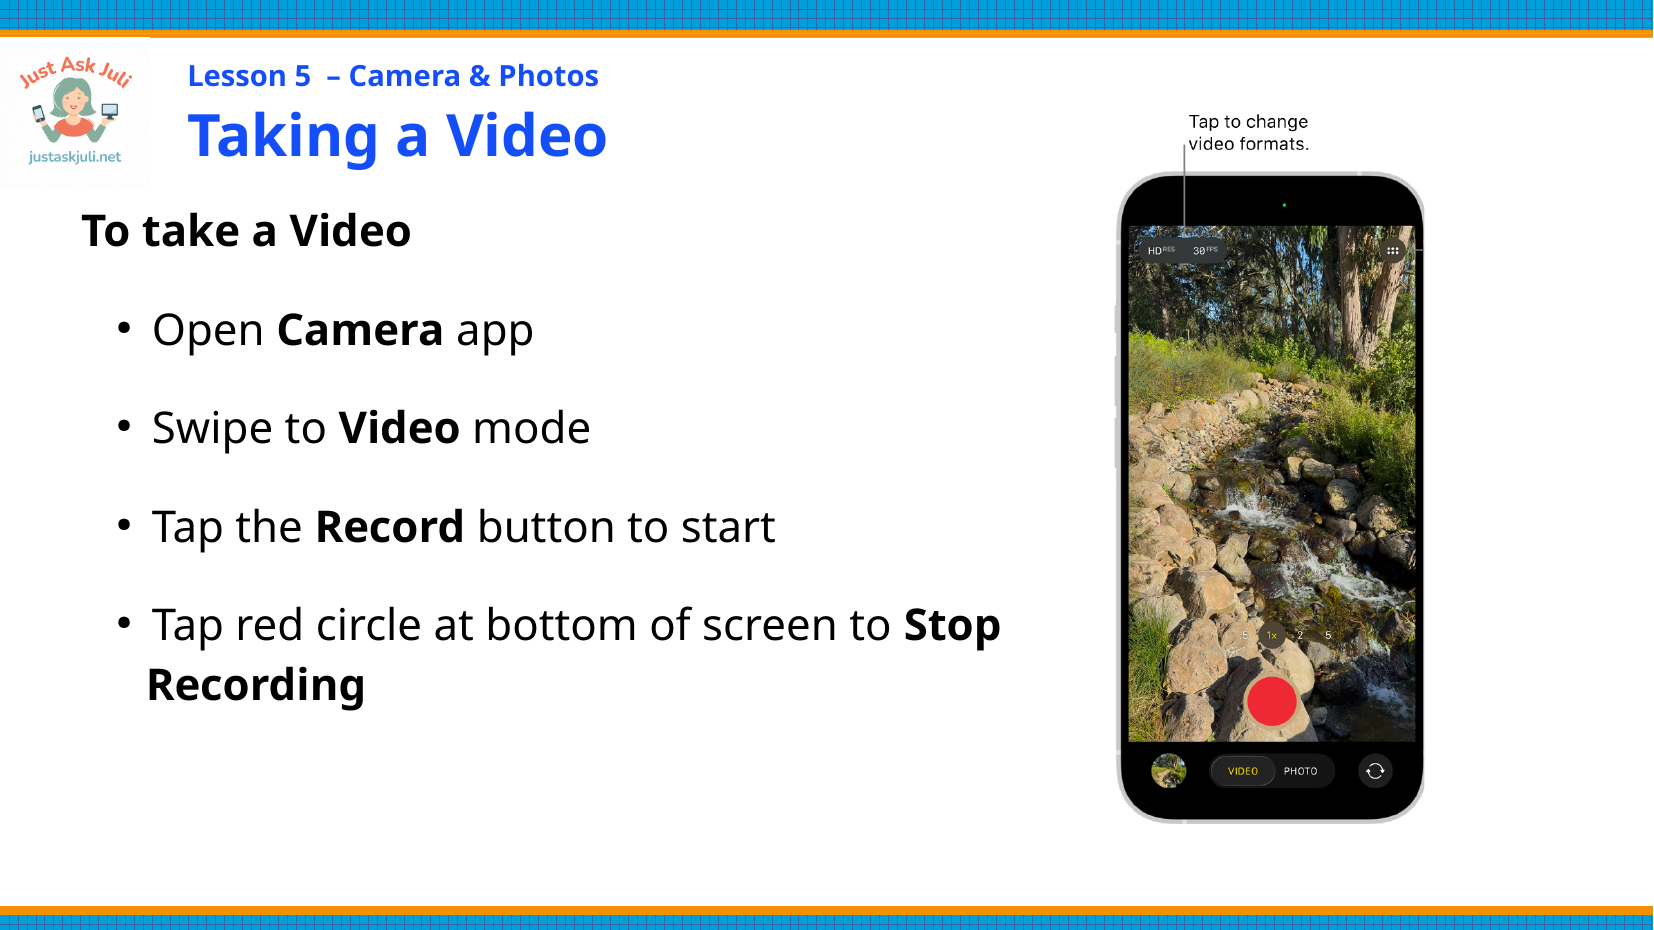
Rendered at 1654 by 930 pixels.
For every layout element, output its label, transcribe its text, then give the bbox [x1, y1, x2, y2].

picture [1114, 112, 1425, 825]
picture [0, 37, 150, 188]
text_box Lesson 5 – Camera & Photos Taking a Video [187, 37, 1238, 192]
text_box To take a Video Open Camera app Swipe to Video mode Tap the Record button to start Tap red circle at bottom of screen to Stop Recording [74, 215, 1013, 797]
